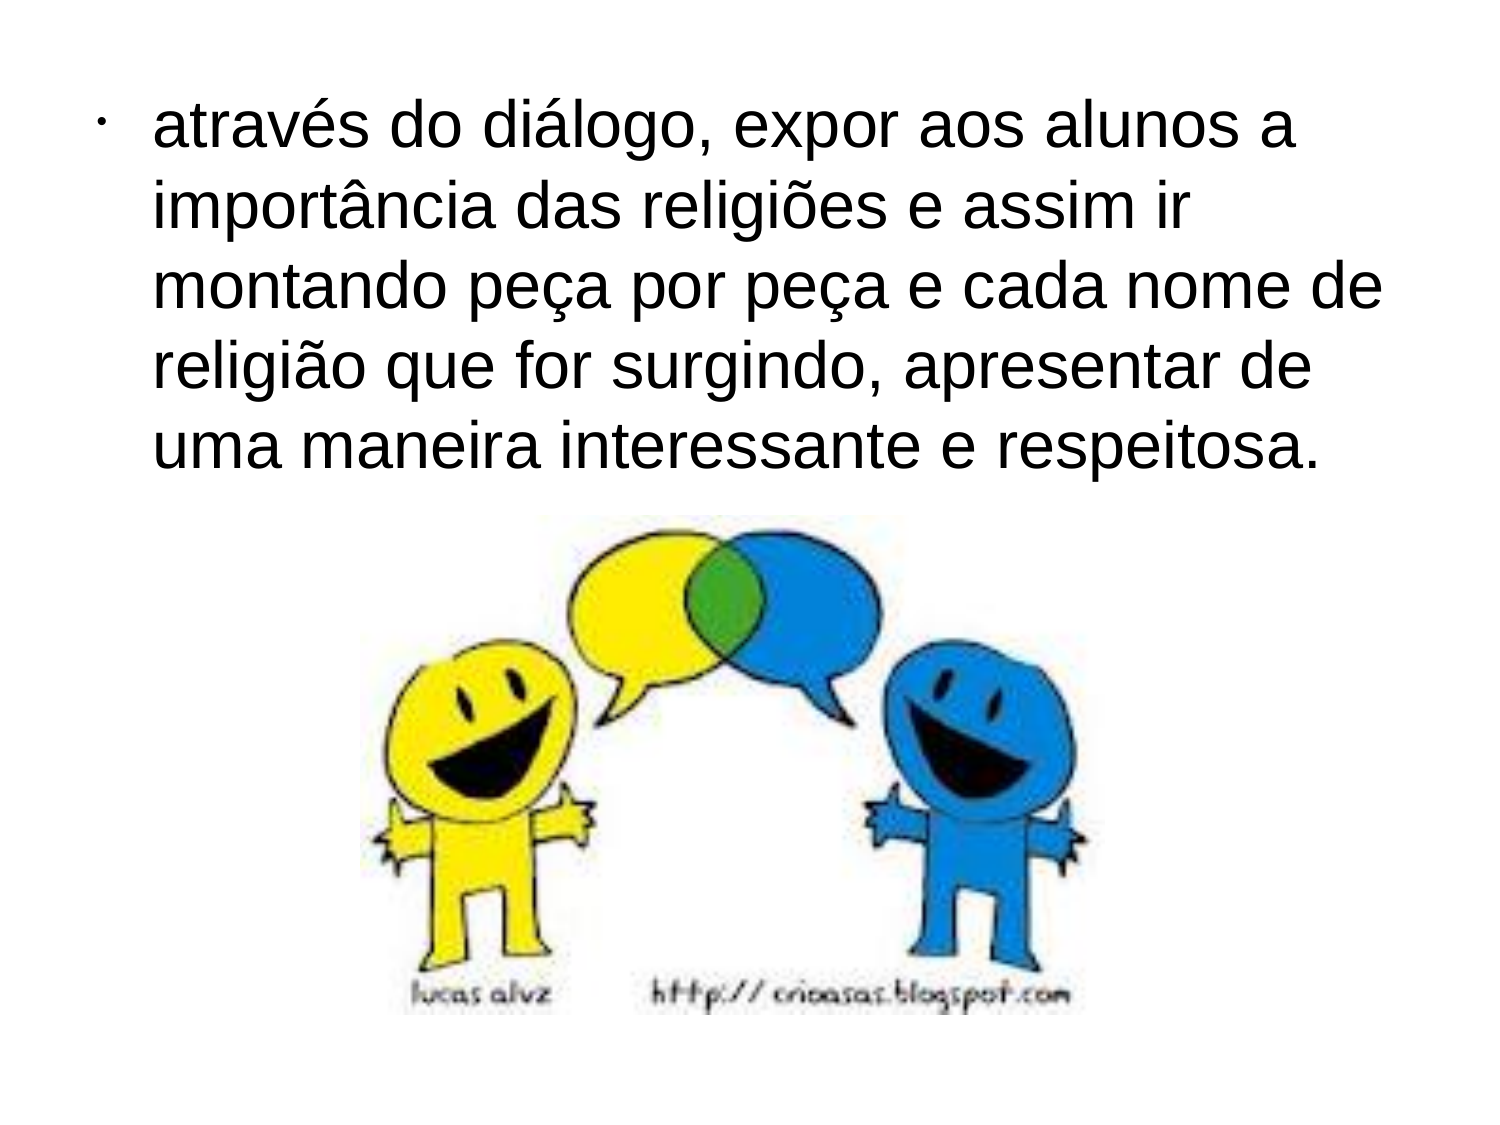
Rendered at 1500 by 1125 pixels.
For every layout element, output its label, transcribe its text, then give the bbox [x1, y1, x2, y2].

list através do diálogo, expor aos alunos a importância das religiões e assim ir montando peça por peça e cada nome de religião que for surgindo, apresentar de uma maneira interessante e respeitosa. [81, 73, 1432, 817]
picture [360, 515, 1105, 1015]
